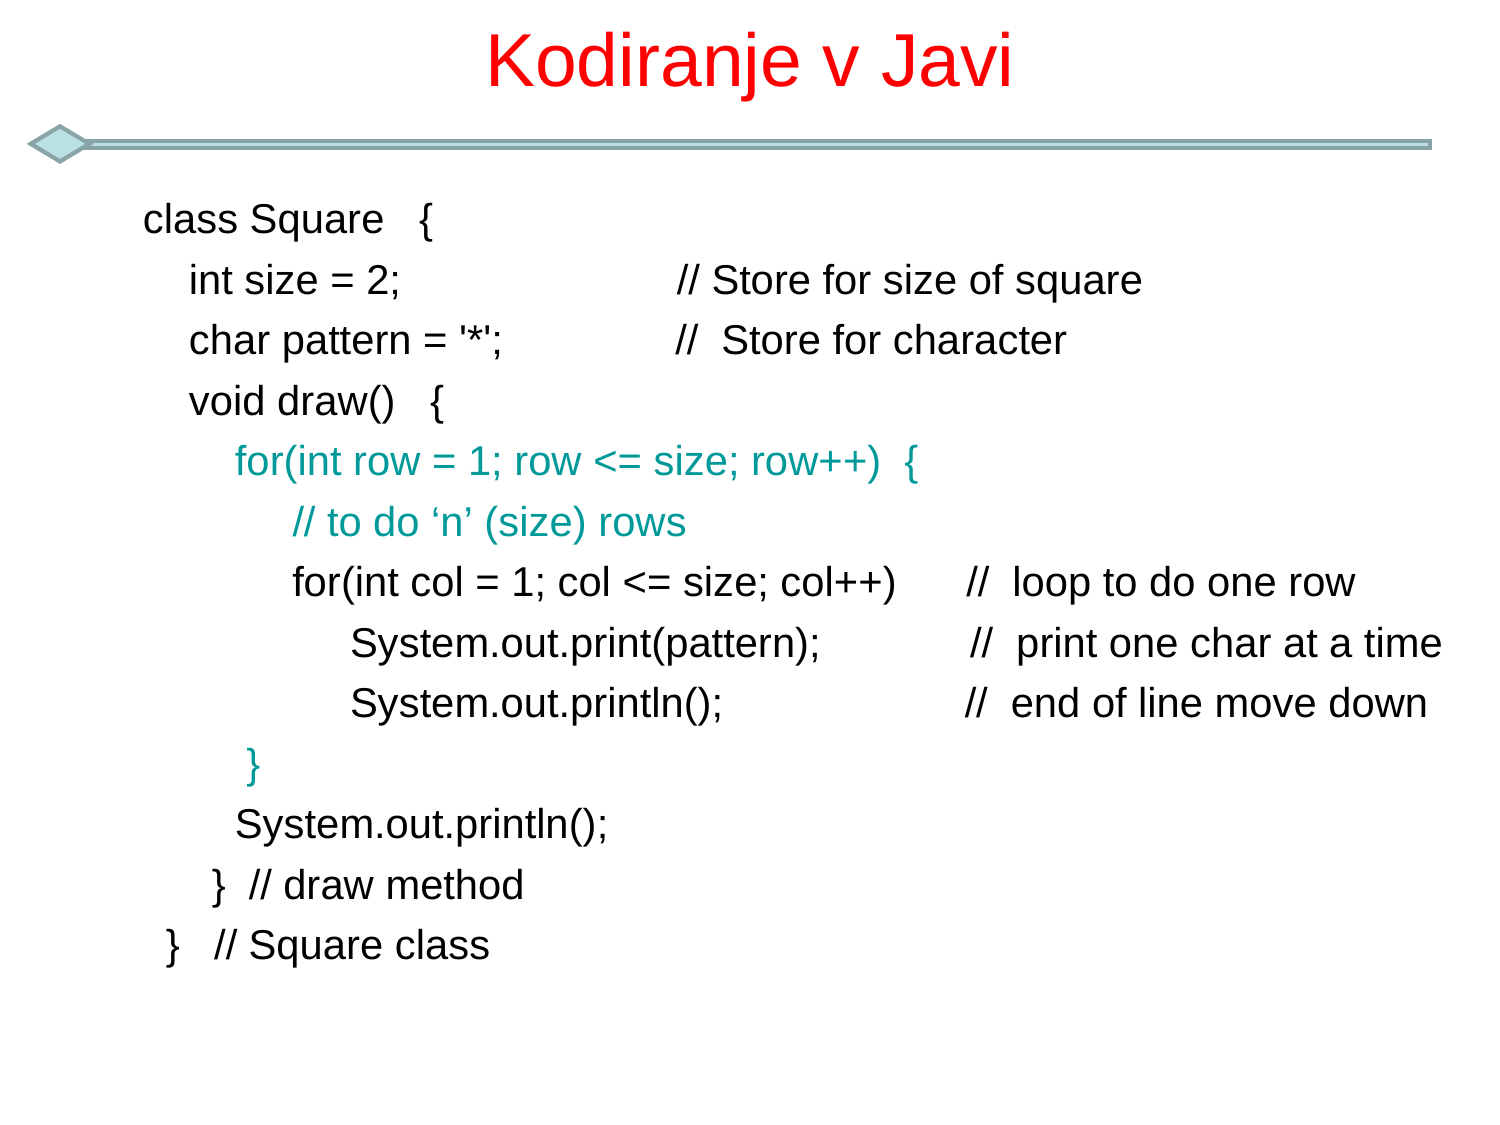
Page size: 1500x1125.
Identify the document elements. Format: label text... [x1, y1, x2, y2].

list class Square { int size = 2; // Store for size of square char pattern = '*'; // Store for character void draw() { for(int row = 1; row <= size; row++) { // to do ‘n’ (size) rows for(int col = 1; col <= size; col++) // loop to do one row System.out.print(pattern); // print one char at a time System.out.println(); // end of line move down } System.out.println(); } // draw method } // Square class [53, 184, 1471, 1010]
title Kodiranje v Javi [0, 0, 1500, 114]
